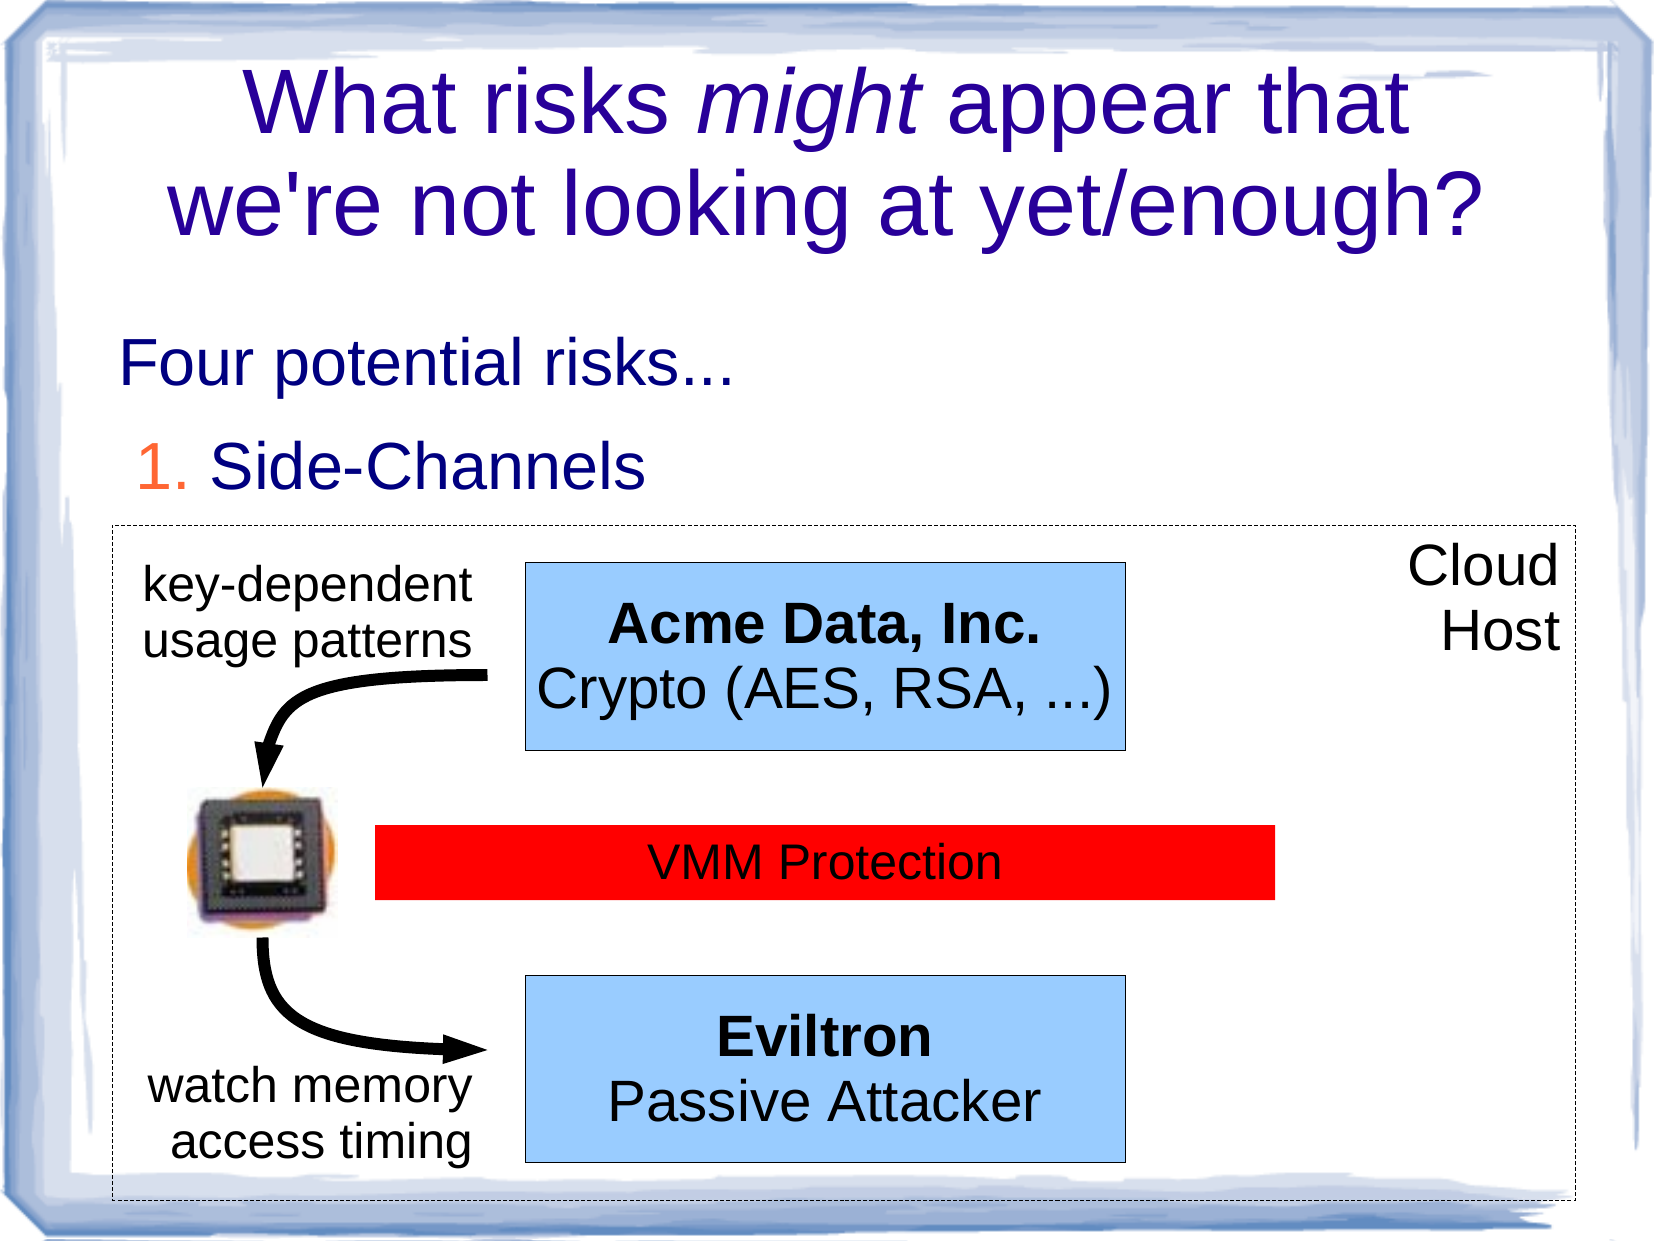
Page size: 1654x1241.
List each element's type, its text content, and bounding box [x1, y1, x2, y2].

title What risks might appear that we're not looking at yet/enough? [82, 49, 1571, 257]
text_box Cloud Host [1200, 525, 1576, 670]
picture [0, 0, 1654, 1241]
text_box key-dependent usage patterns [112, 548, 488, 676]
text_box VMM Protection [375, 825, 1276, 901]
text_box Eviltron Passive Attacker [525, 975, 1126, 1163]
list Four potential risks... Side-Channels [118, 324, 1571, 1004]
text_box Acme Data, Inc. Crypto (AES, RSA, ...) [525, 562, 1126, 751]
list Four potential risks... Side-Channels [118, 676, 349, 1004]
text_box watch memory access timing [112, 1050, 488, 1177]
